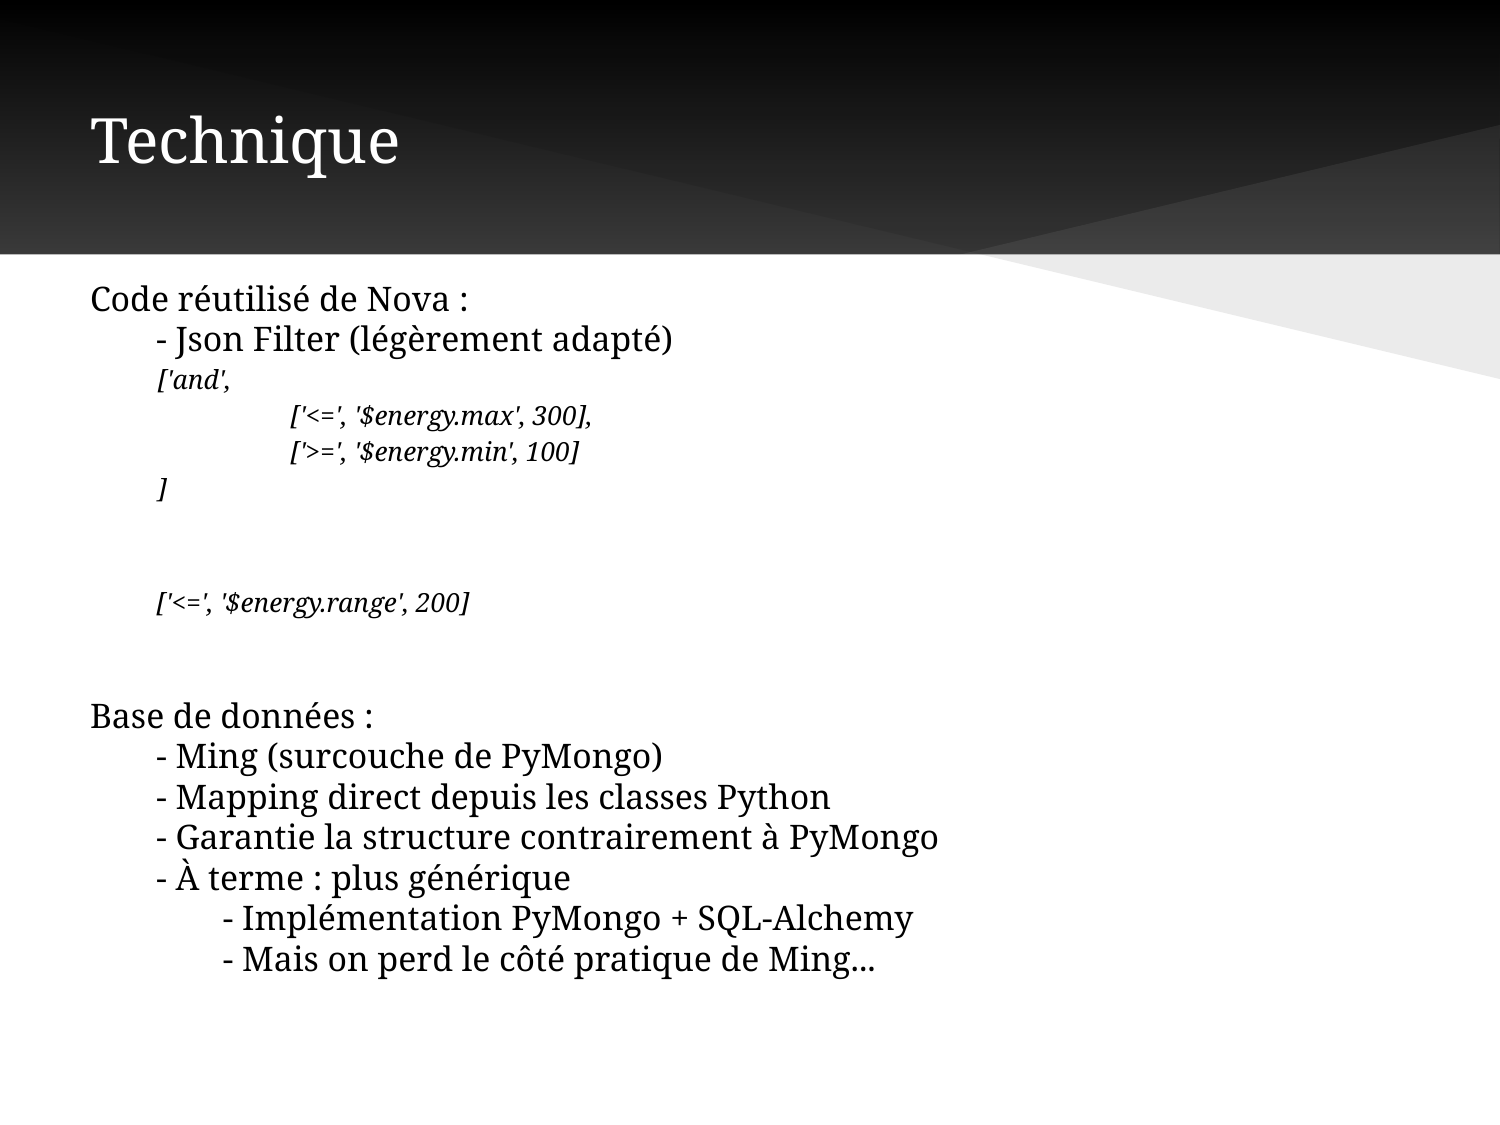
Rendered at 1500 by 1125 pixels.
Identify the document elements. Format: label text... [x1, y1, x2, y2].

list Code réutilisé de Nova : - Json Filter (légèrement adapté) ['and', ['<=', '$energy.max', 300], ['>=', '$energy.min', 100] ] ['<=', '$energy.range', 200] Base de données : - Ming (surcouche de PyMongo) - Mapping direct depuis les classes Python - Garantie la structure contrairement à PyMongo - À terme : plus générique - Implémentation PyMongo + SQL-Alchemy - Mais on perd le côté pratique de Ming... [75, 262, 1425, 1078]
title Technique [75, 45, 1425, 233]
